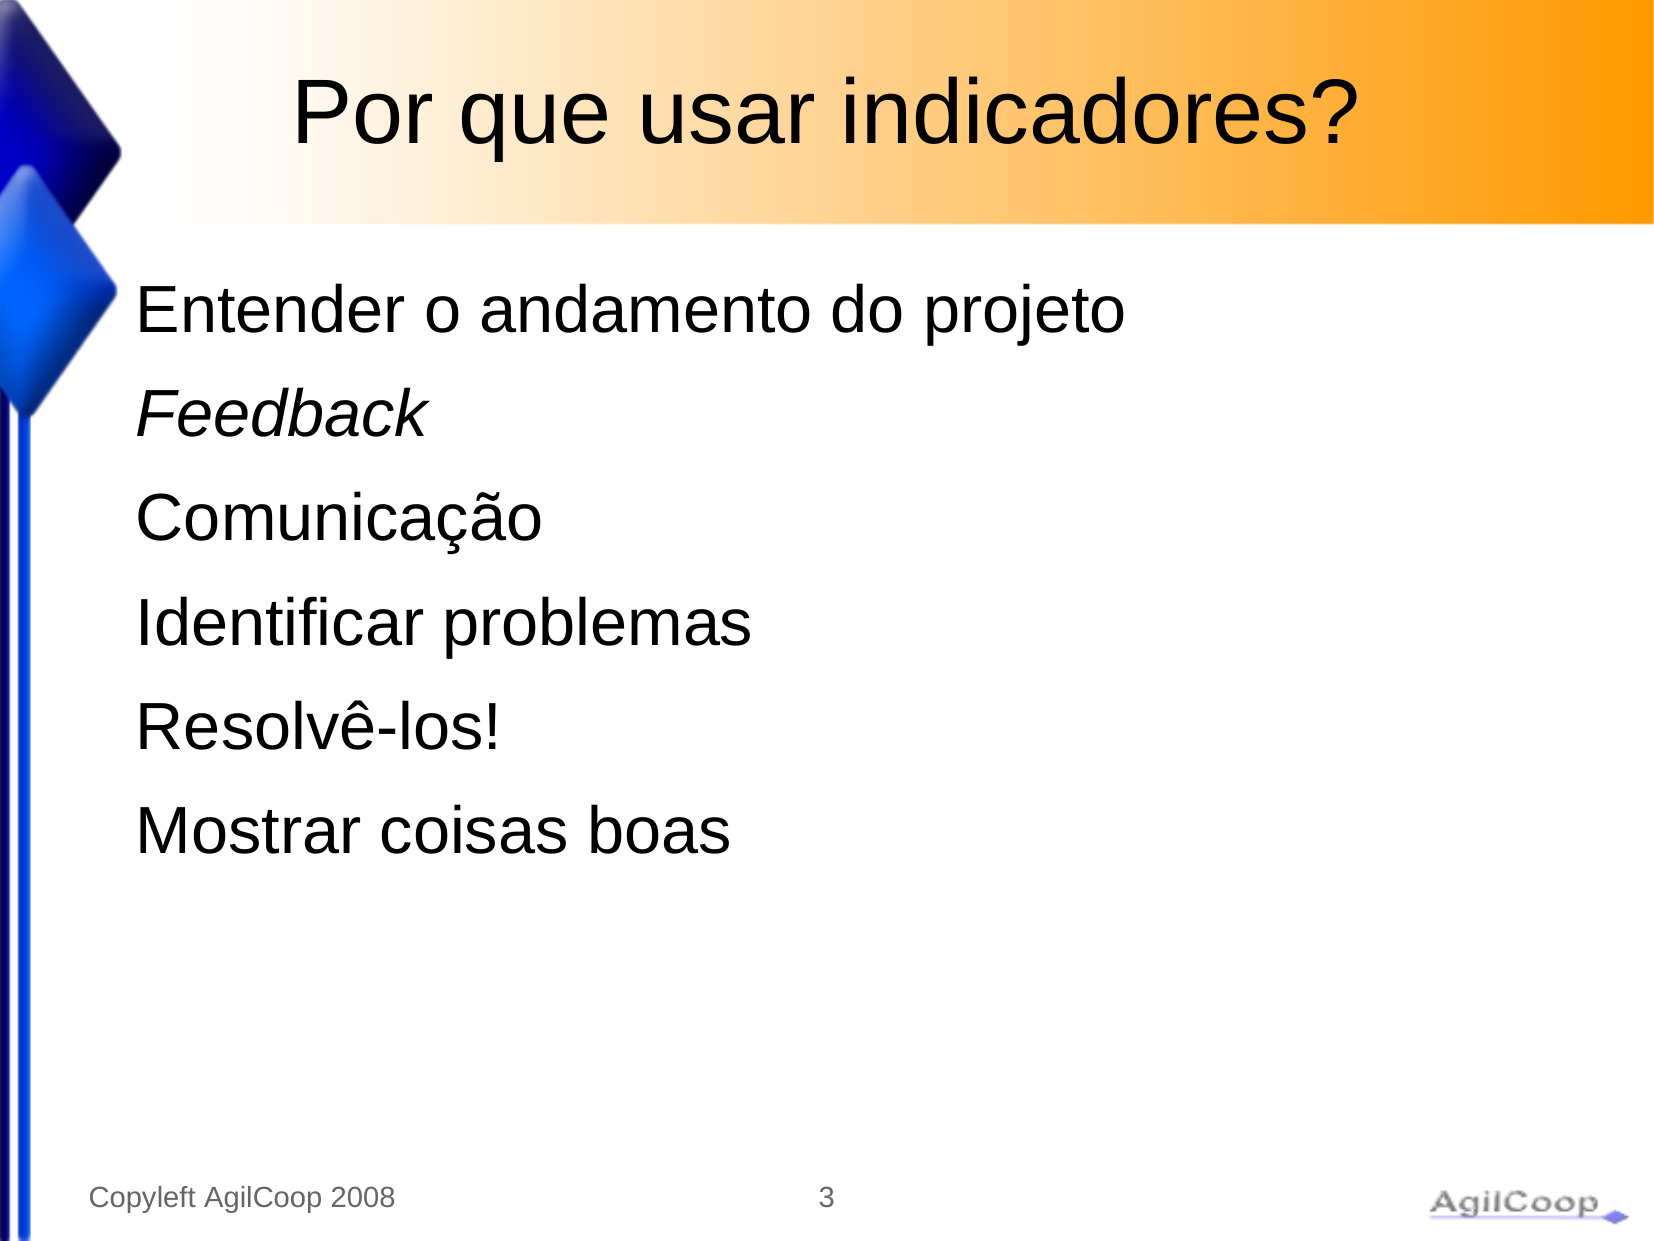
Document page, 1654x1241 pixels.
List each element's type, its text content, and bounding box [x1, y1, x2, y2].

title Por que usar indicadores? [82, 8, 1571, 216]
picture [0, 0, 1654, 1241]
list Entender o andamento do projeto Feedback Comunicação Identificar problemas Resolvê-los! Mostrar coisas boas [118, 271, 1607, 1123]
